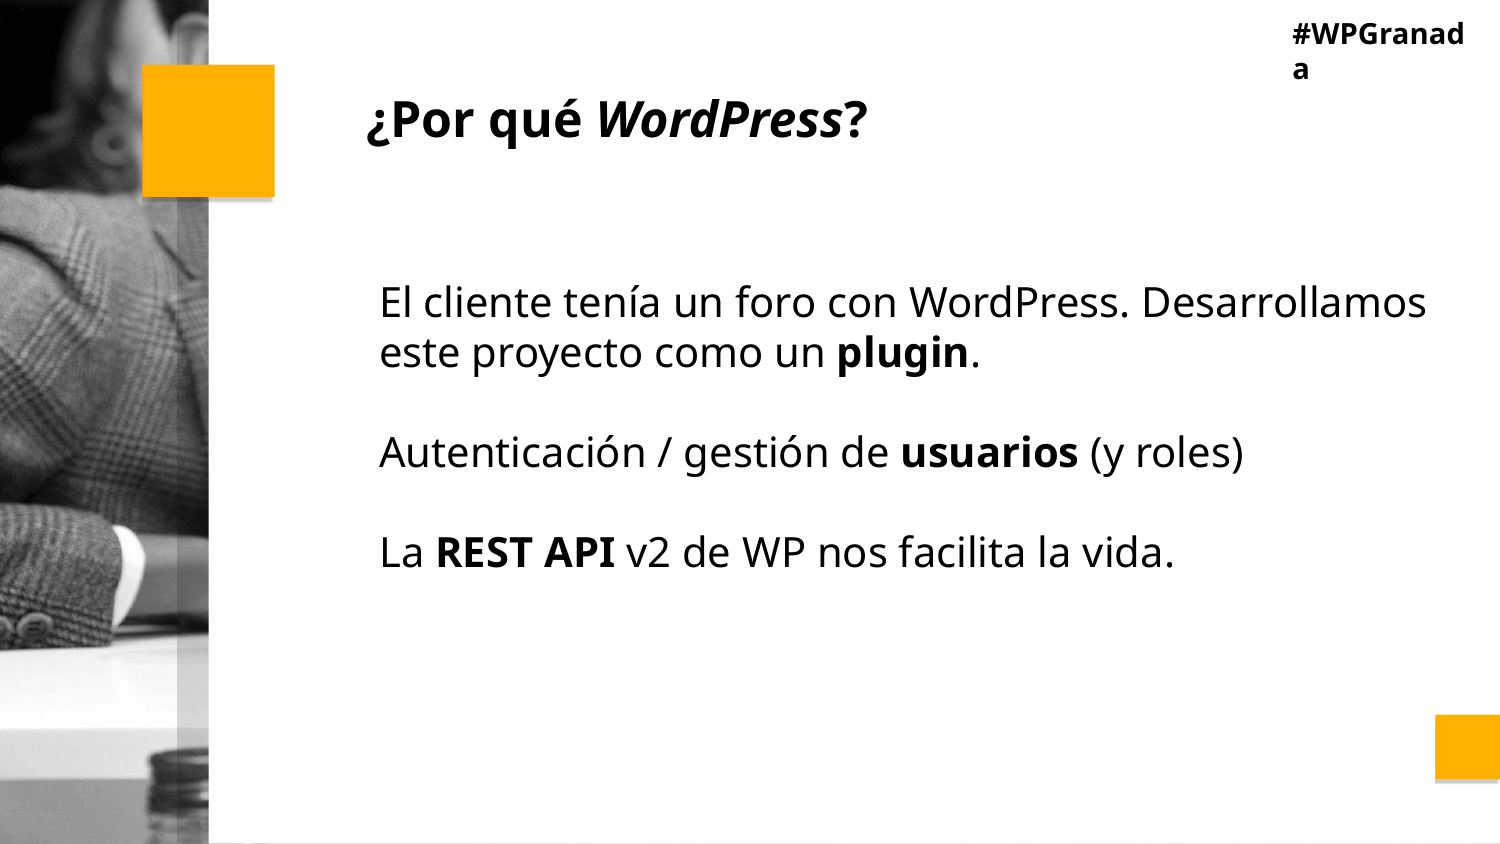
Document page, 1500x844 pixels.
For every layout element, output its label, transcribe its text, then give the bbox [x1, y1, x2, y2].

picture [0, 0, 208, 844]
text_box #WPGranada [1277, 0, 1481, 54]
text_box El cliente tenía un foro con WordPress. Desarrollamos este proyecto como un plugin. Autenticación / gestión de usuarios (y roles) La REST API v2 de WP nos facilita la vida. [364, 261, 1448, 830]
text_box ¿Por qué WordPress? [351, 72, 995, 198]
